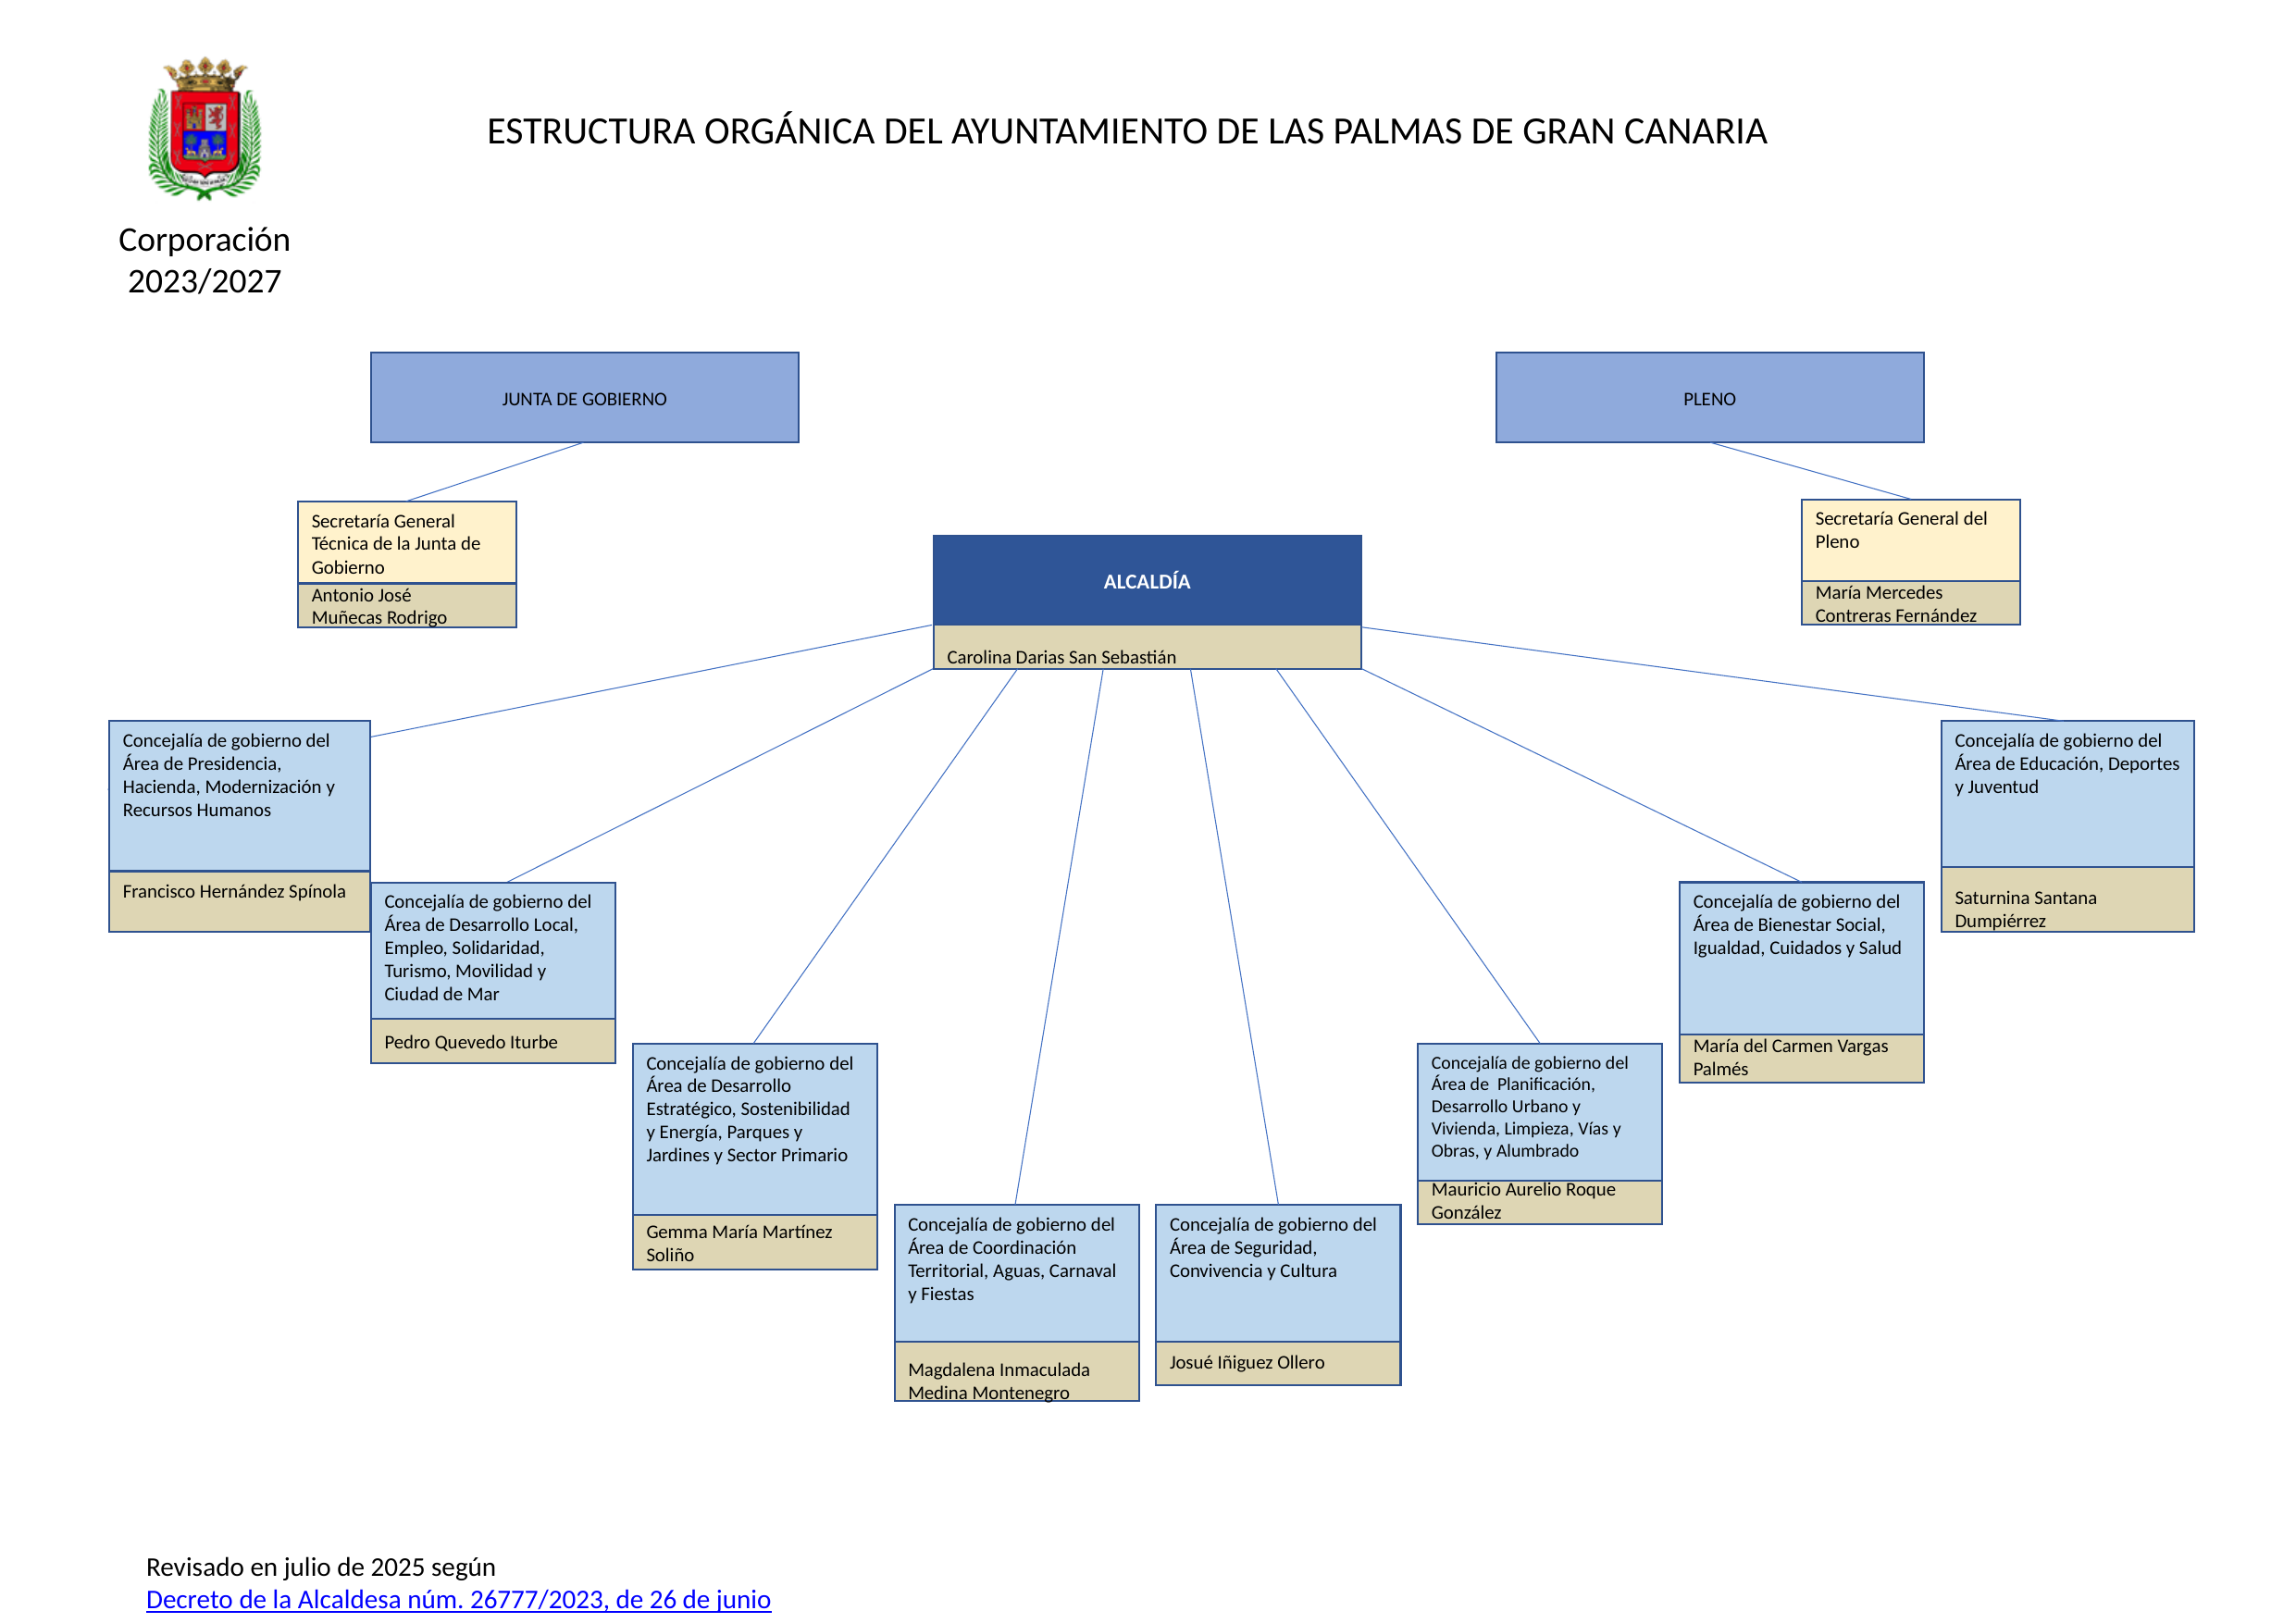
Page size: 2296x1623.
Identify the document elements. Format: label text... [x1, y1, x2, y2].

text_box Secretaría General del Pleno [1802, 500, 2020, 581]
text_box Concejalía de gobierno del Área de Planificación, Desarrollo Urbano y Vivienda, Limpieza, Vías y Obras, y Alumbrado [1418, 1044, 1662, 1181]
text_box JUNTA DE GOBIERNO [371, 353, 799, 442]
text_box PLENO [1496, 353, 1924, 442]
text_box ALCALDÍA [934, 536, 1361, 625]
text_box Corporación 2023/2027 [82, 209, 328, 308]
text_box Gemma María Martínez Soliño [633, 1215, 877, 1270]
text_box María Mercedes Contreras Fernández [1802, 581, 2020, 625]
text_box Francisco Hernández Spínola [109, 872, 370, 932]
text_box Saturnina Santana Dumpiérrez [1942, 867, 2194, 932]
text_box Antonio José Muñecas Rodrigo [298, 583, 516, 627]
text_box Concejalía de gobierno del Área de Desarrollo Local, Empleo, Solidaridad, Turismo, Movilidad y Ciudad de Mar [371, 883, 615, 1019]
text_box Mauricio Aurelio Roque González [1418, 1181, 1662, 1224]
text_box Concejalía de gobierno del Área de Educación, Deportes y Juventud [1942, 721, 2194, 867]
text_box María del Carmen Vargas Palmés [1680, 1035, 1924, 1083]
text_box Secretaría General Técnica de la Junta de Gobierno [298, 502, 516, 583]
text_box Revisado en julio de 2025 según Decreto de la Alcaldesa núm. 26777/2023, de 26 de junio [132, 1542, 1347, 1623]
text_box Magdalena Inmaculada Medina Montenegro [895, 1342, 1139, 1401]
text_box Josué Iñiguez Ollero [1156, 1342, 1401, 1385]
text_box ESTRUCTURA ORGÁNICA DEL AYUNTAMIENTO DE LAS PALMAS DE GRAN CANARIA [473, 98, 1822, 159]
picture [146, 53, 263, 204]
text_box Concejalía de gobierno del Área de Presidencia, Hacienda, Modernización y Recursos Humanos [109, 721, 370, 871]
text_box Concejalía de gobierno del Área de Coordinación Territorial, Aguas, Carnaval y Fiestas [895, 1205, 1139, 1342]
text_box Pedro Quevedo Iturbe [371, 1019, 615, 1063]
text_box Carolina Darias San Sebastián [934, 625, 1361, 669]
text_box Concejalía de gobierno del Área de Seguridad, Convivencia y Cultura [1156, 1205, 1401, 1342]
text_box Concejalía de gobierno del Área de Bienestar Social, Igualdad, Cuidados y Salud [1680, 883, 1924, 1035]
text_box Concejalía de gobierno del Área de Desarrollo Estratégico, Sostenibilidad y Energía, Parques y Jardines y Sector Primario [633, 1044, 877, 1215]
